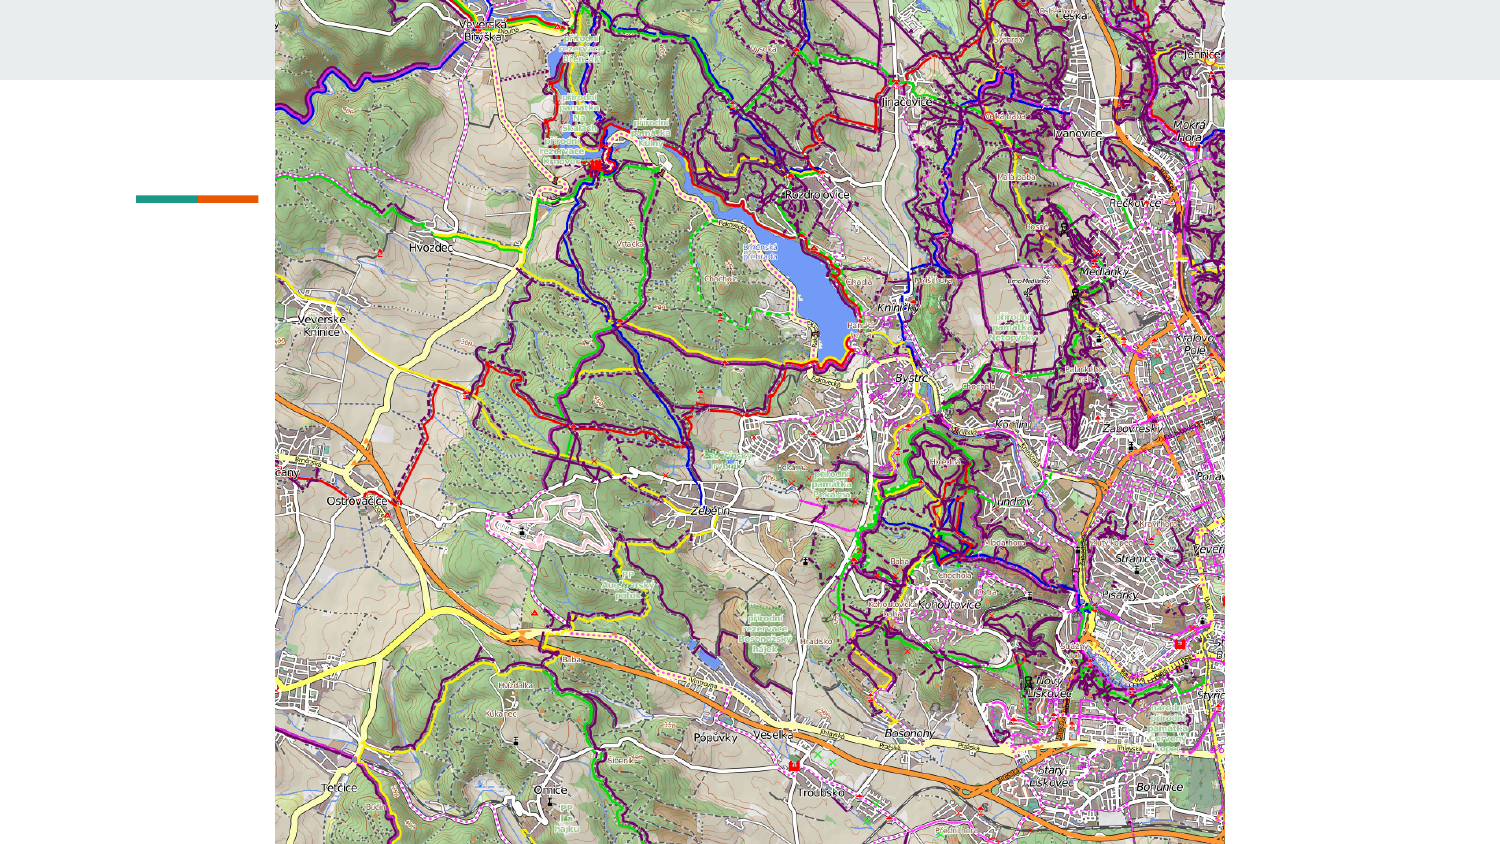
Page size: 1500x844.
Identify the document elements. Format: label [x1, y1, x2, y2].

picture [275, 0, 1225, 844]
